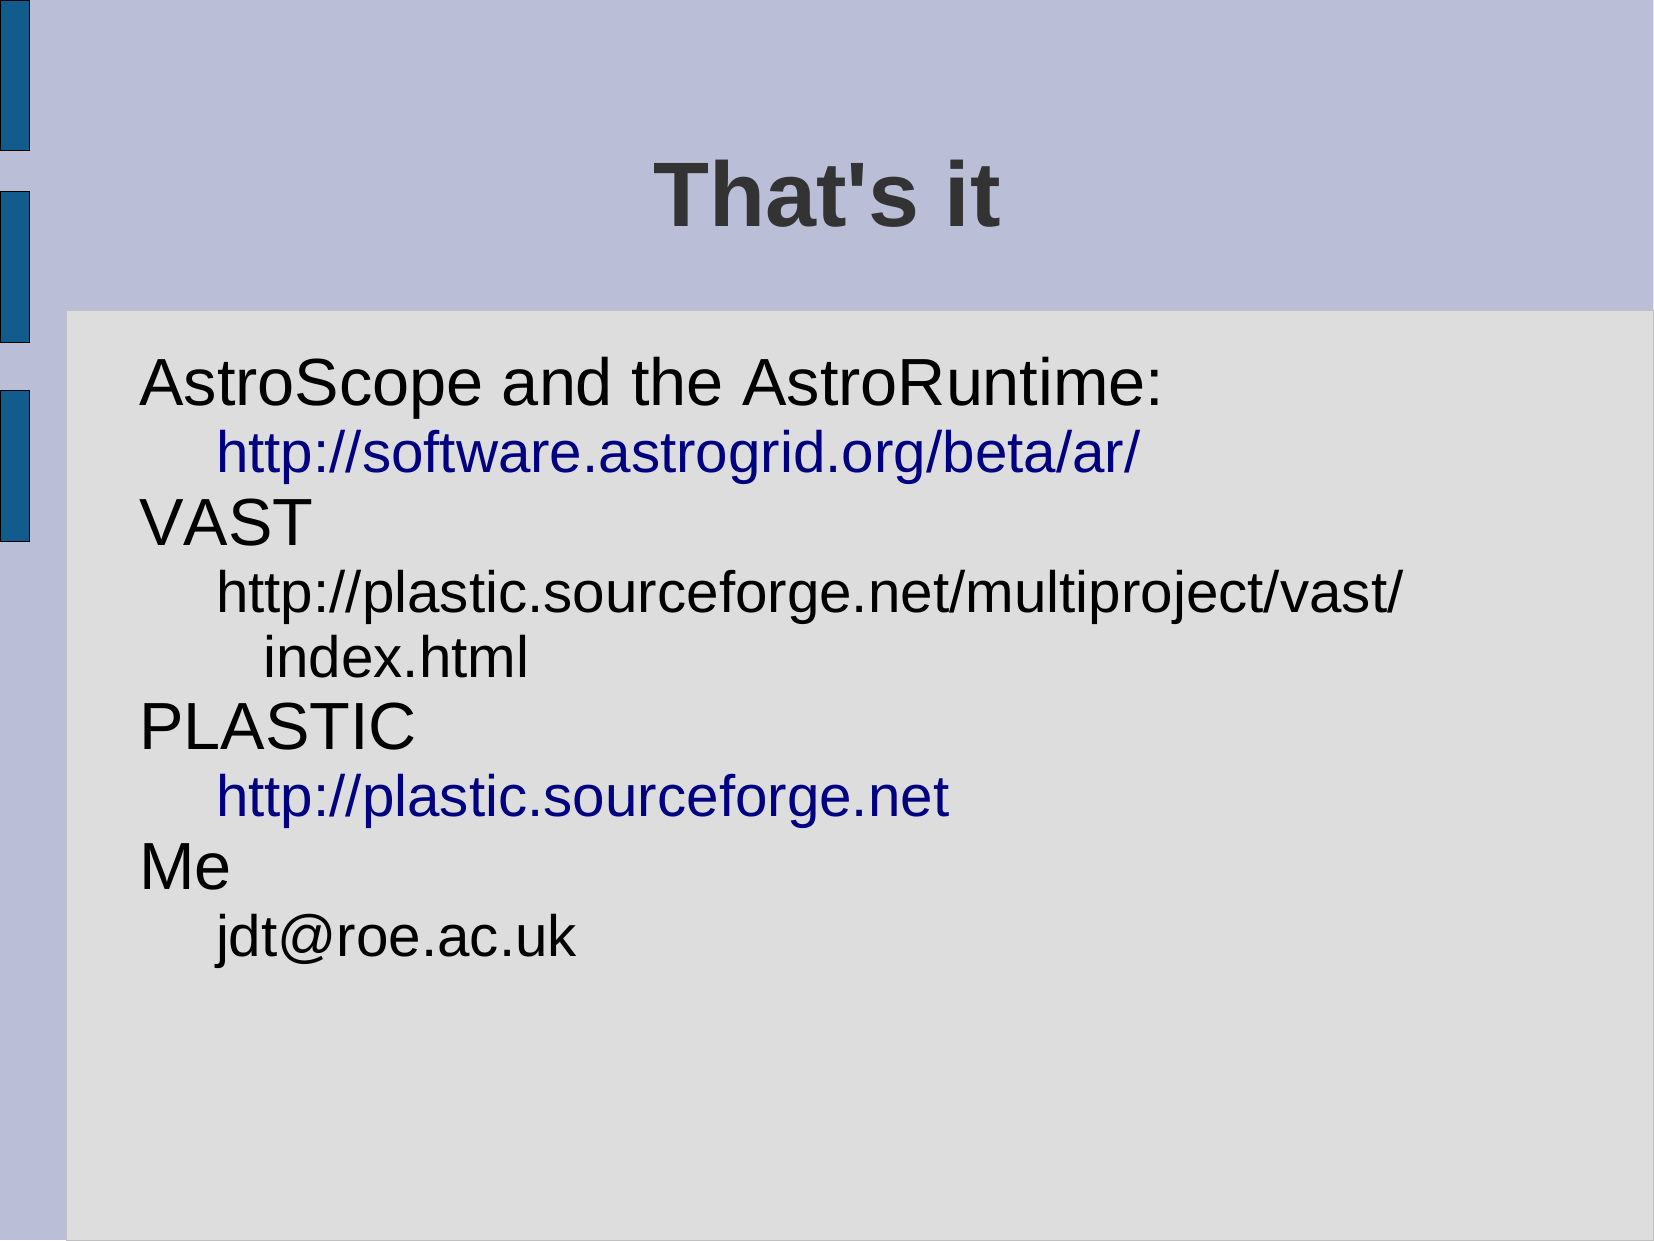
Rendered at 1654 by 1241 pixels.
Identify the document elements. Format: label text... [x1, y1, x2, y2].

title That's it [121, 91, 1534, 299]
list AstroScope and the AstroRuntime: http://software.astrogrid.org/beta/ar/ VAST http://plastic.sourceforge.net/multiproject/vast/index.html PLASTIC http://plastic.sourceforge.net Me jdt@roe.ac.uk [121, 344, 1534, 1127]
